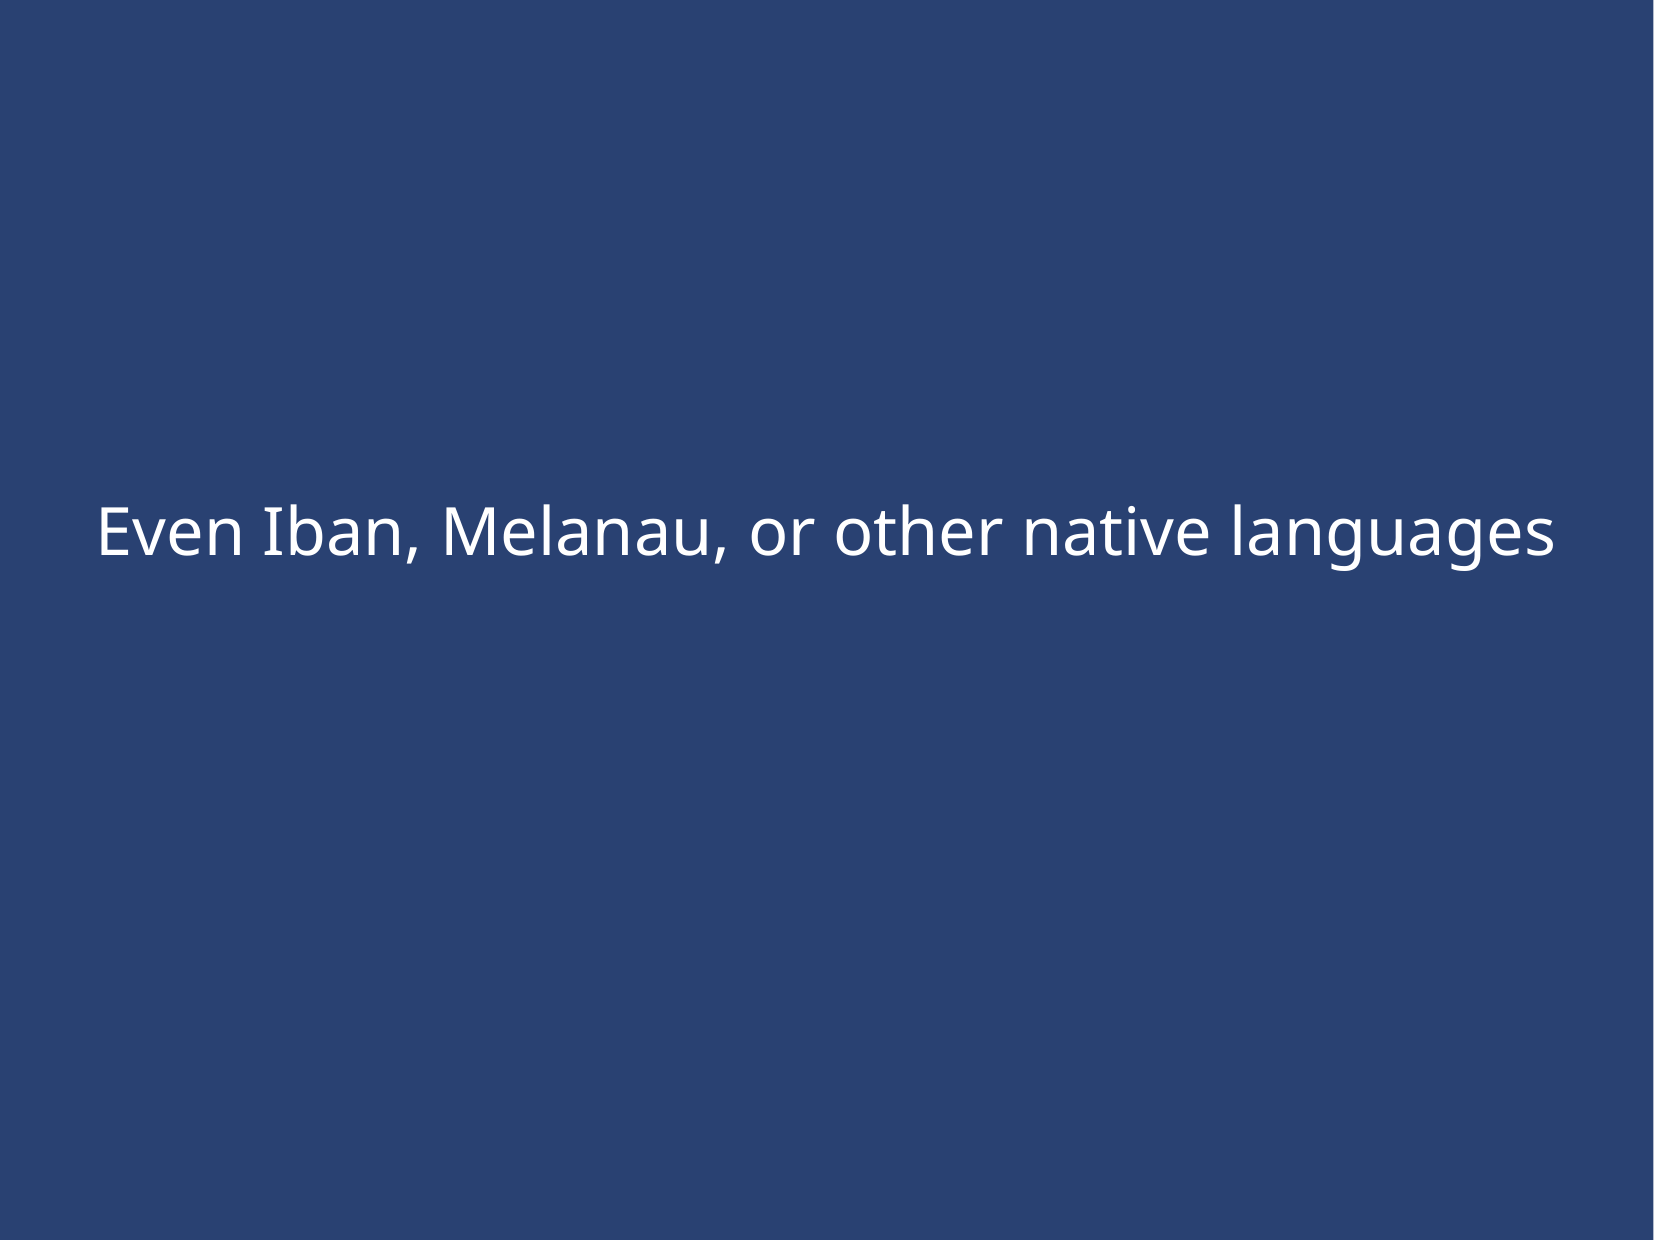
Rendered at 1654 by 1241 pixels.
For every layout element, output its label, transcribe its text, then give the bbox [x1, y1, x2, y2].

subtitle Even Iban, Melanau, or other native languages [82, 49, 1571, 1109]
